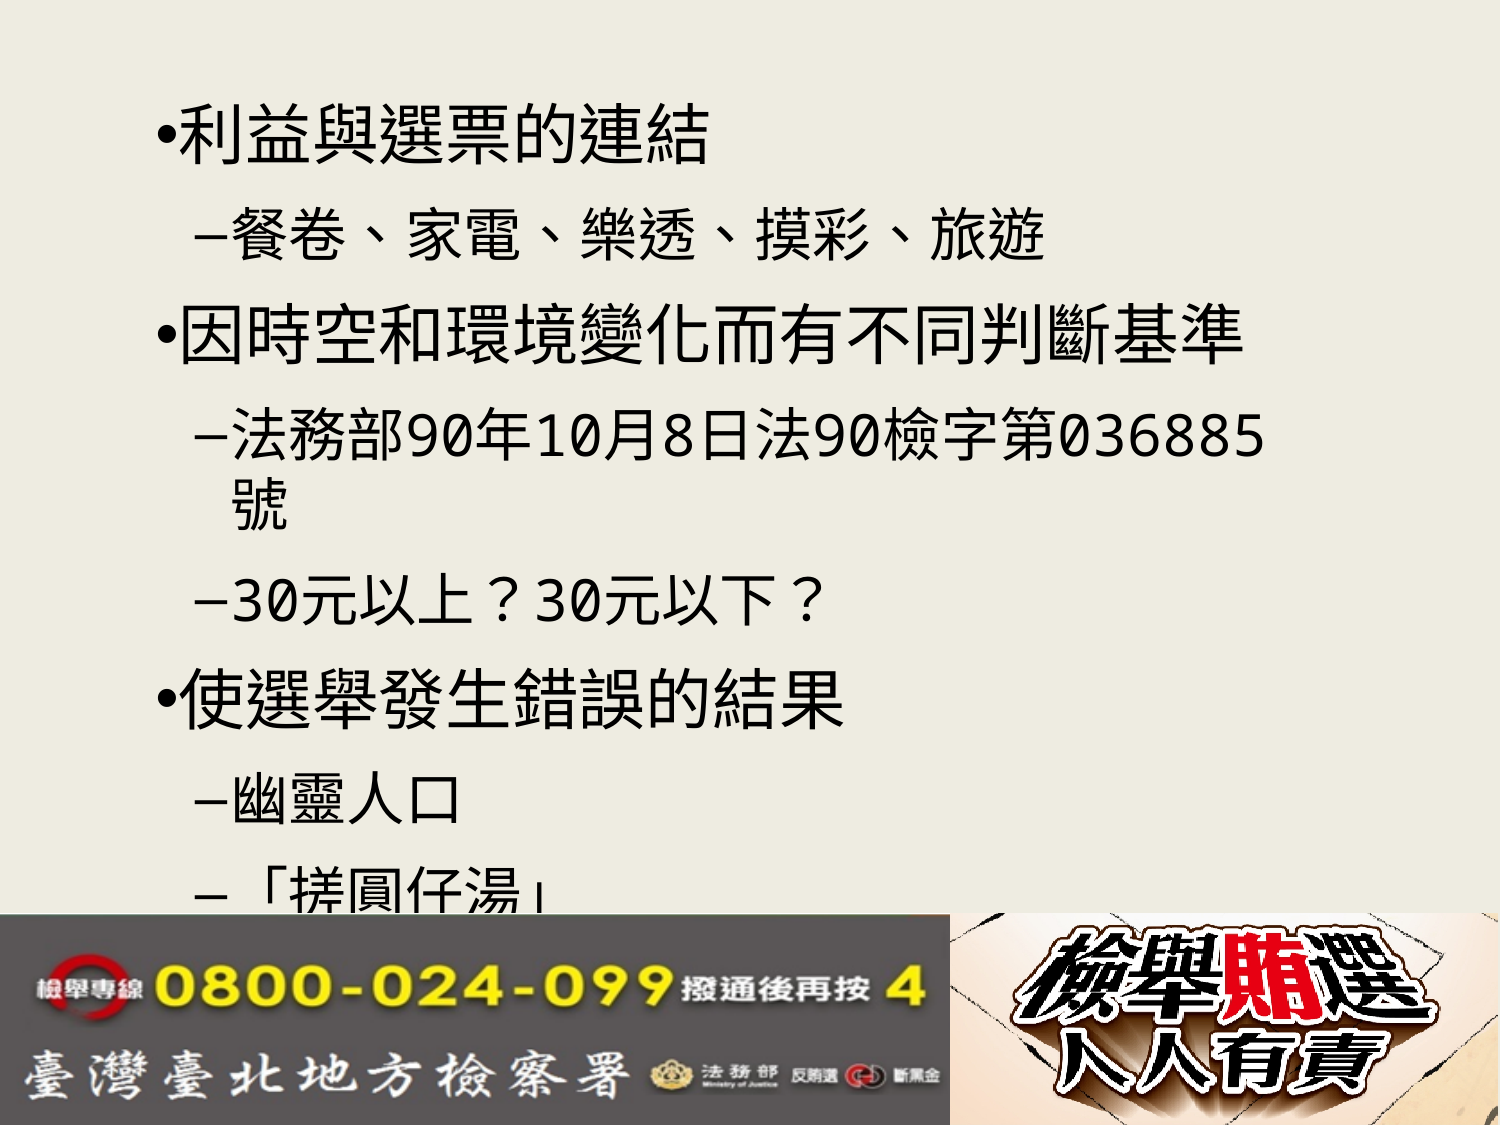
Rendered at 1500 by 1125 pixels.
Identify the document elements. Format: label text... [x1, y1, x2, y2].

picture [0, 913, 1498, 1125]
text_box 利益與選票的連結 餐卷、家電、樂透、摸彩、旅遊 因時空和環境變化而有不同判斷基準 法務部90年10月8日法90檢字第036885號 30元以上？30元以下？ 使選舉發生錯誤的結果 幽靈人口 「搓圓仔湯」 [147, 78, 1329, 894]
